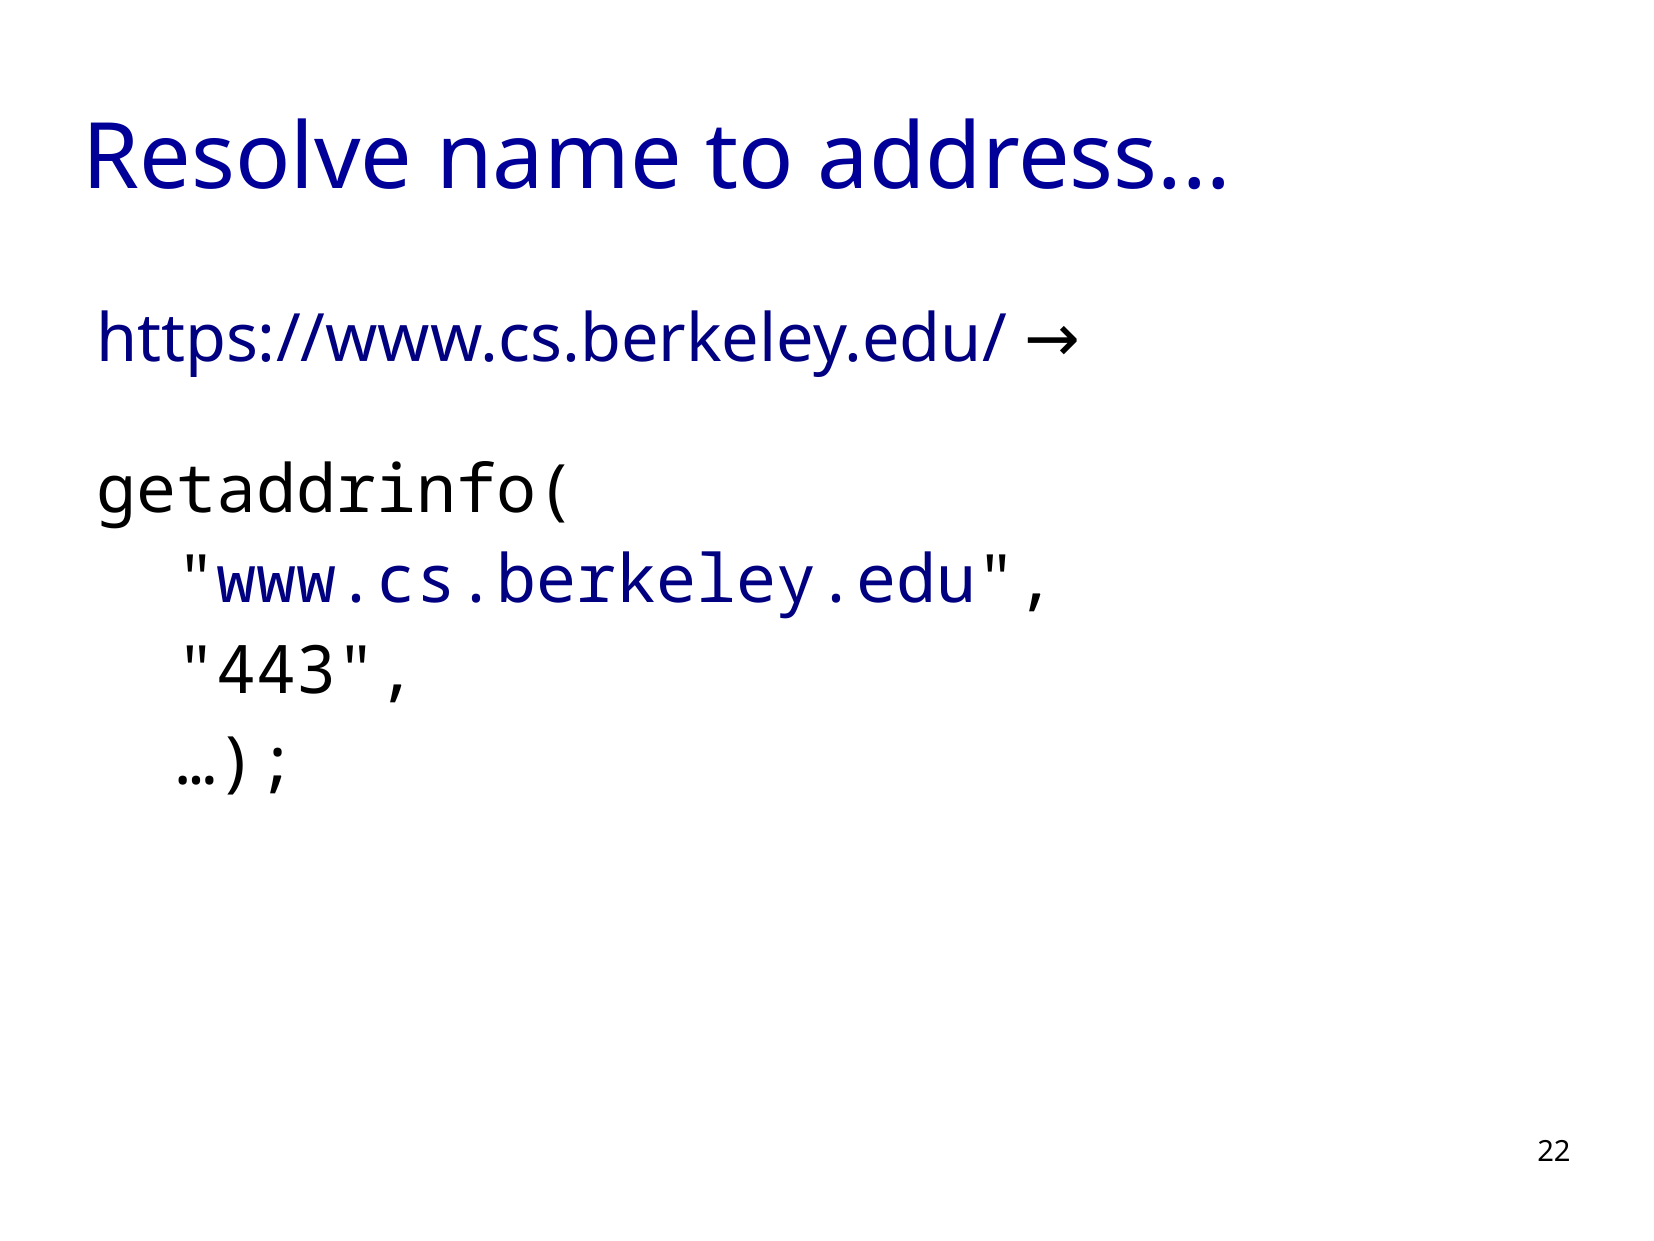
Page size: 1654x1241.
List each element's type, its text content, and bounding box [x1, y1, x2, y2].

title Resolve name to address... [82, 49, 1571, 257]
list https://www.cs.berkeley.edu/ → getaddrinfo( "www.cs.berkeley.edu", "443", …); [60, 290, 1571, 1096]
